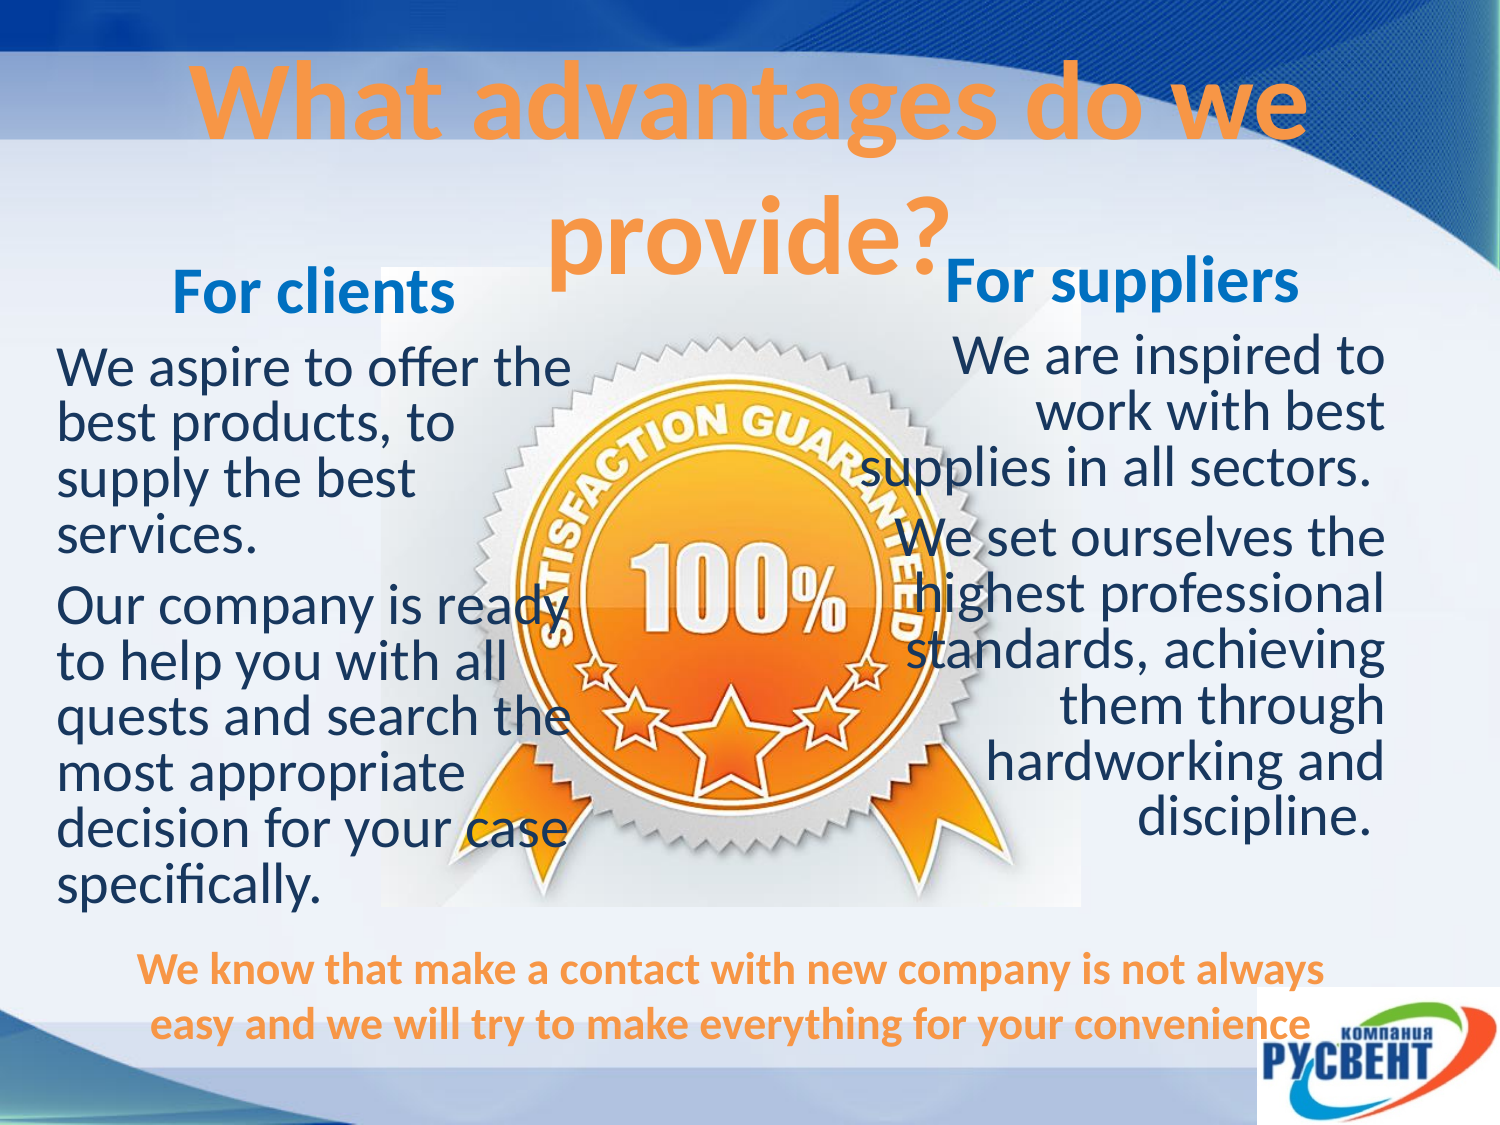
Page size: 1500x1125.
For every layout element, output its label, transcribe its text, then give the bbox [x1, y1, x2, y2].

picture [1257, 987, 1500, 1125]
text_box We know that make a contact with new company is not always easy and we will try to make everything for your convenience [82, 930, 1379, 1057]
picture [632, 267, 844, 907]
list For clients We aspire to offer the best products, to supply the best services. Our company is ready to help you with all quests and search the most appropriate decision for your case specifically. [41, 255, 632, 965]
list For suppliers We are inspired to work with best supplies in all sectors. We set ourselves the highest professional standards, achieving them through hardworking and discipline. [844, 243, 1426, 953]
title What advantages do we provide? [17, 19, 1483, 233]
